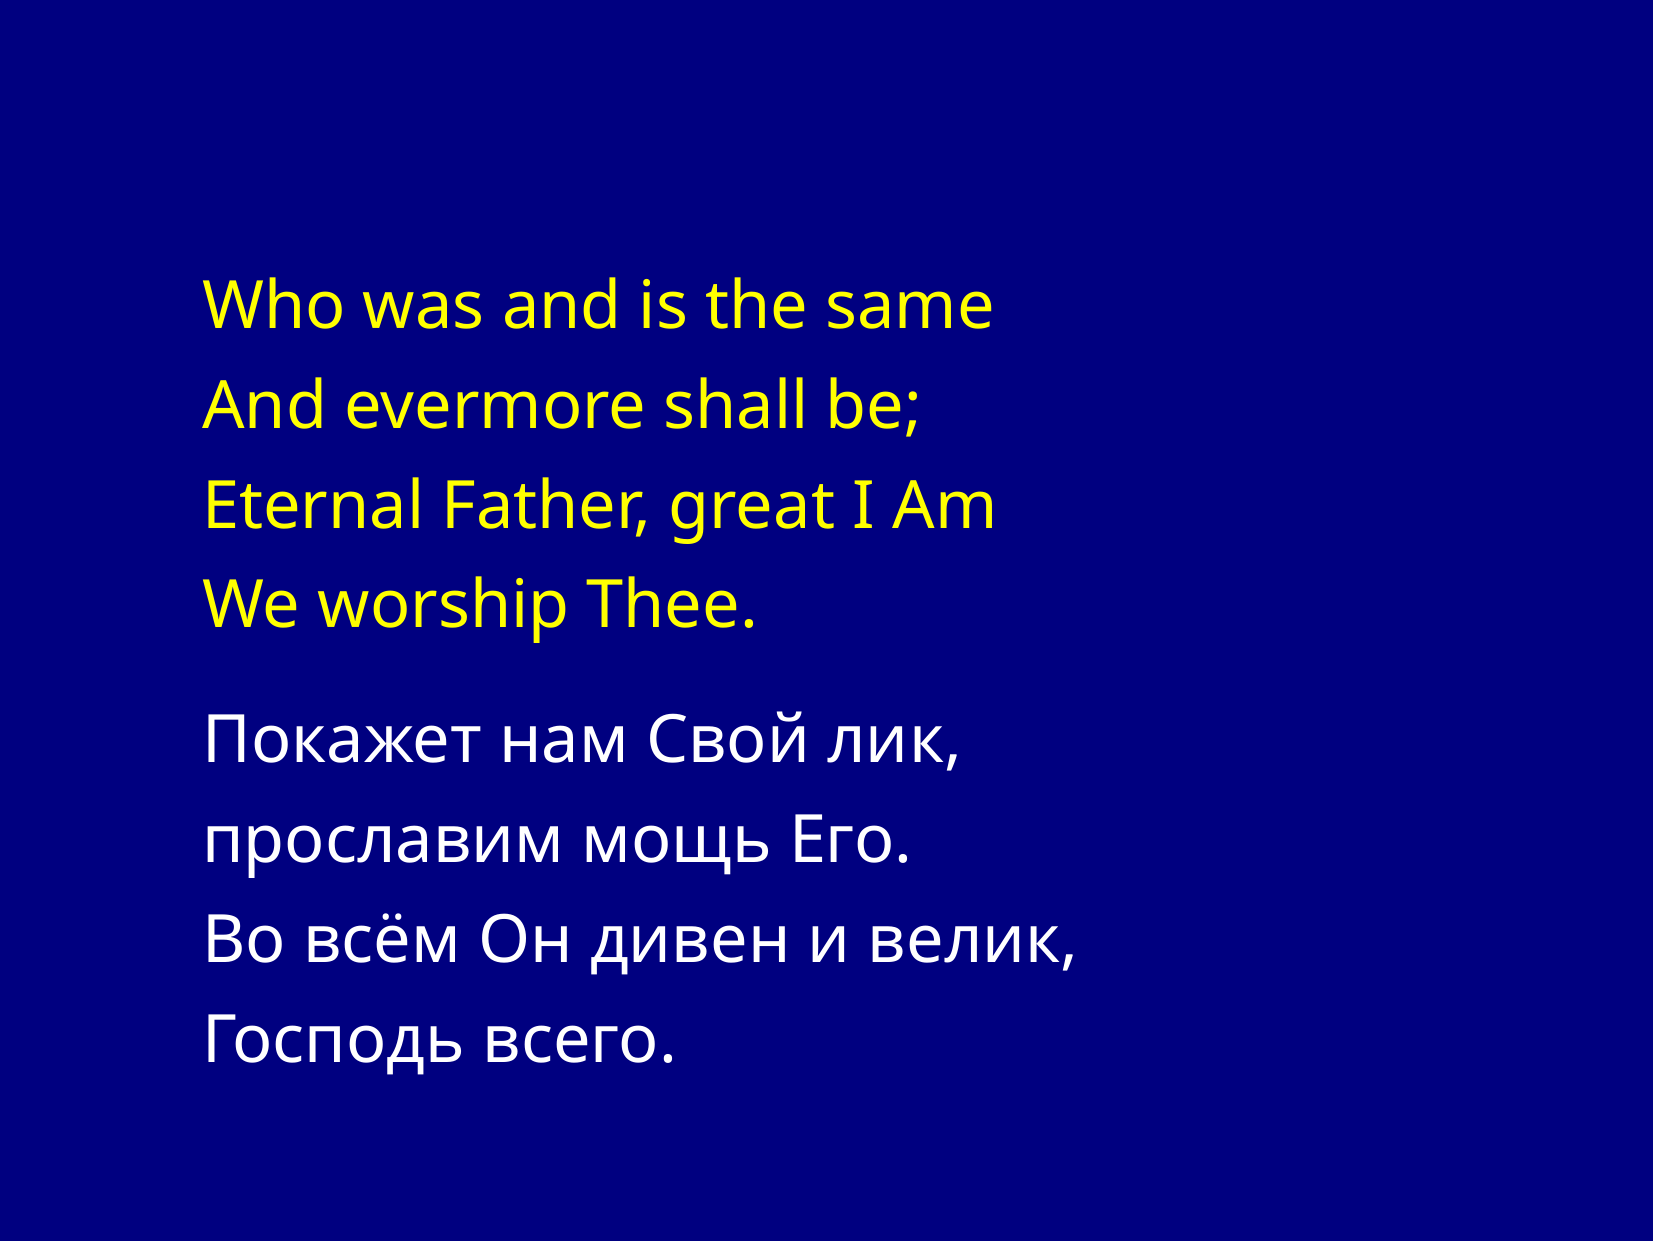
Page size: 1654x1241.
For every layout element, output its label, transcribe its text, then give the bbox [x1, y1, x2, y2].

text_box Who was and is the same And evermore shall be; Eternal Father, great I Am We worship Thee. [75, 150, 1576, 638]
text_box Покажет нам Свой лик, прославим мощь Его. Во всём Он дивен и велик, Господь всего. [75, 675, 1576, 1163]
